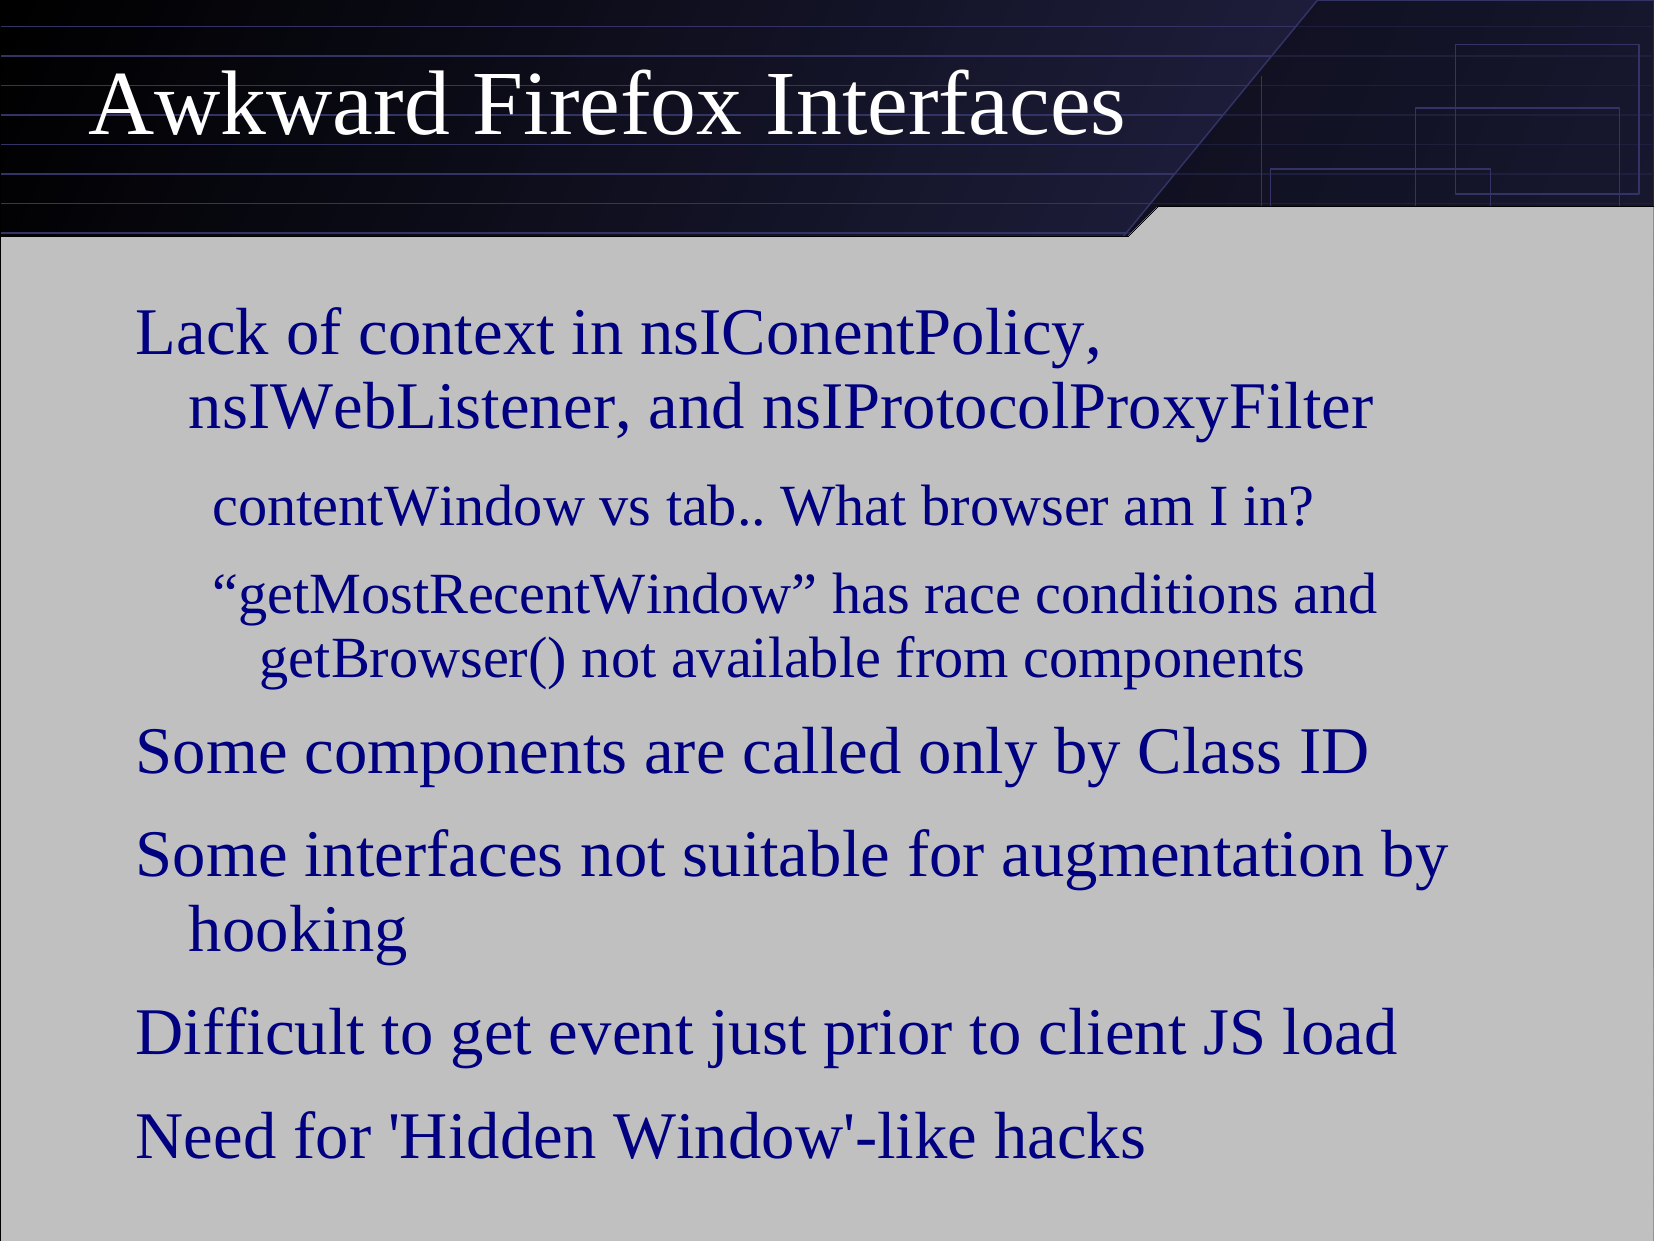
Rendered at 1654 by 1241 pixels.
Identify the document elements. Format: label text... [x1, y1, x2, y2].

title Awkward Firefox Interfaces [88, 0, 1501, 208]
list Lack of context in nsIConentPolicy, nsIWebListener, and nsIProtocolProxyFilter contentWindow vs tab.. What browser am I in? “getMostRecentWindow” has race conditions and getBrowser() not available from components Some components are called only by Class ID Some interfaces not suitable for augmentation by hooking Difficult to get event just prior to client JS load Need for 'Hidden Window'-like hacks [118, 295, 1531, 1173]
